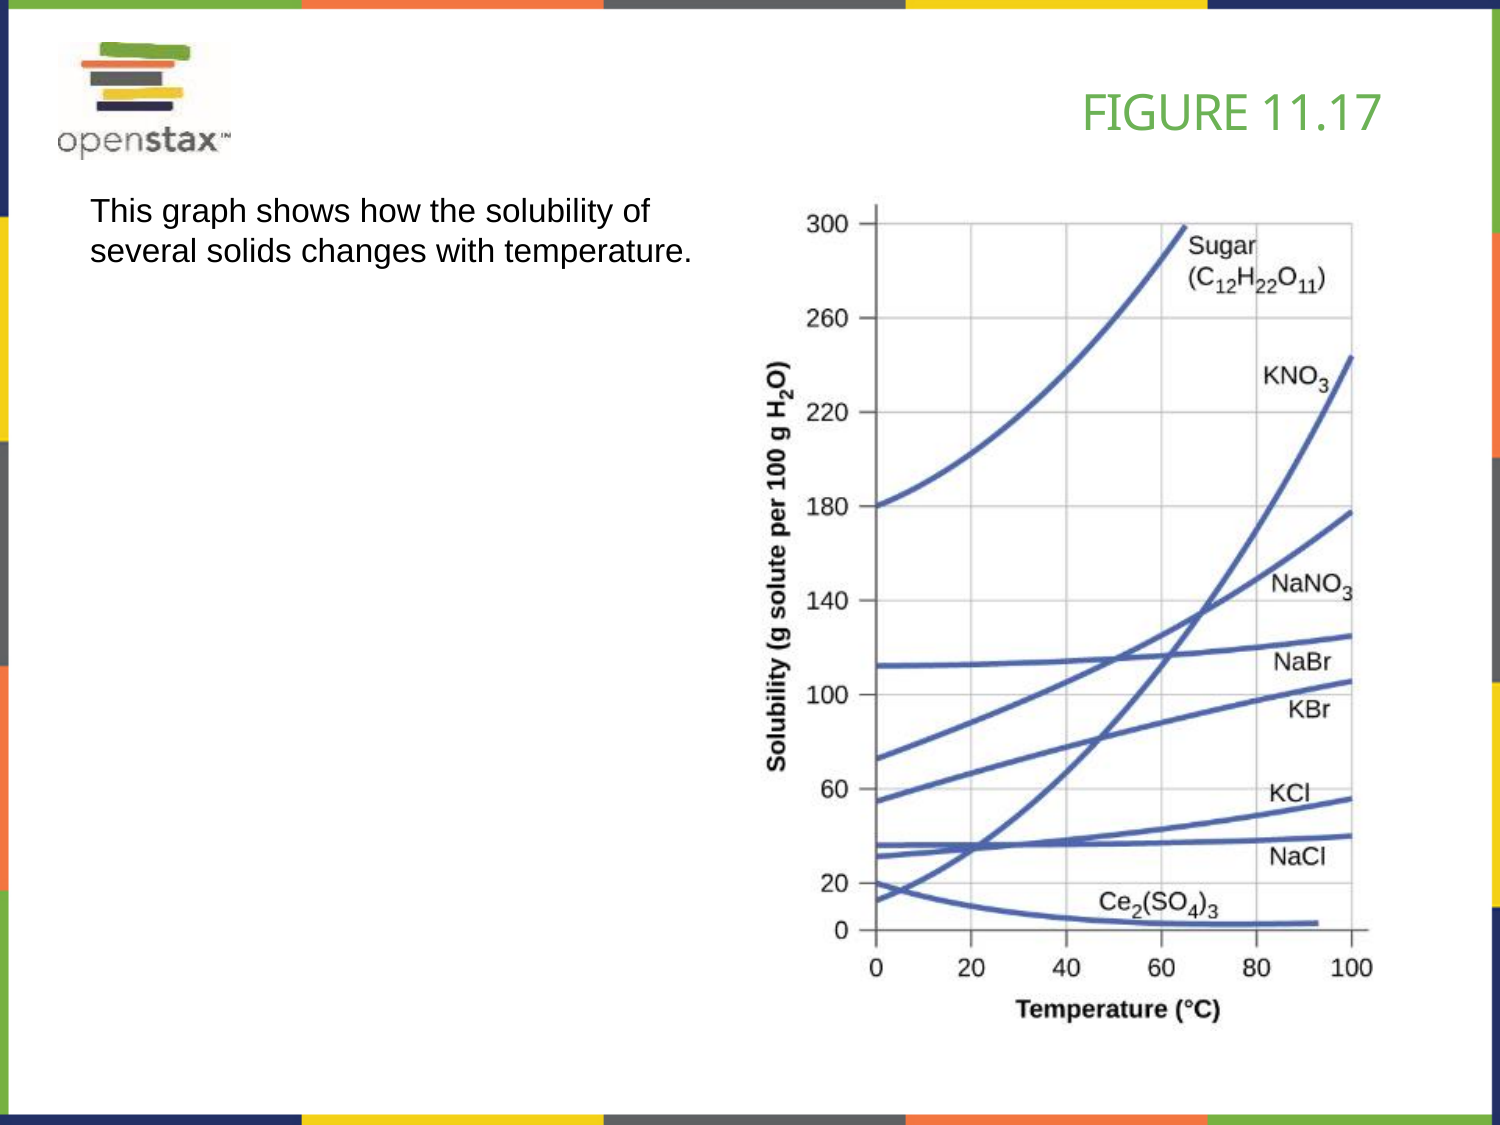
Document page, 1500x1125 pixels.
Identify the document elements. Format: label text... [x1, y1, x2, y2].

picture [0, 0, 1500, 1125]
list This graph shows how the solubility of several solids changes with temperature. [75, 181, 717, 1045]
title Figure 11.17 [75, 39, 1398, 148]
